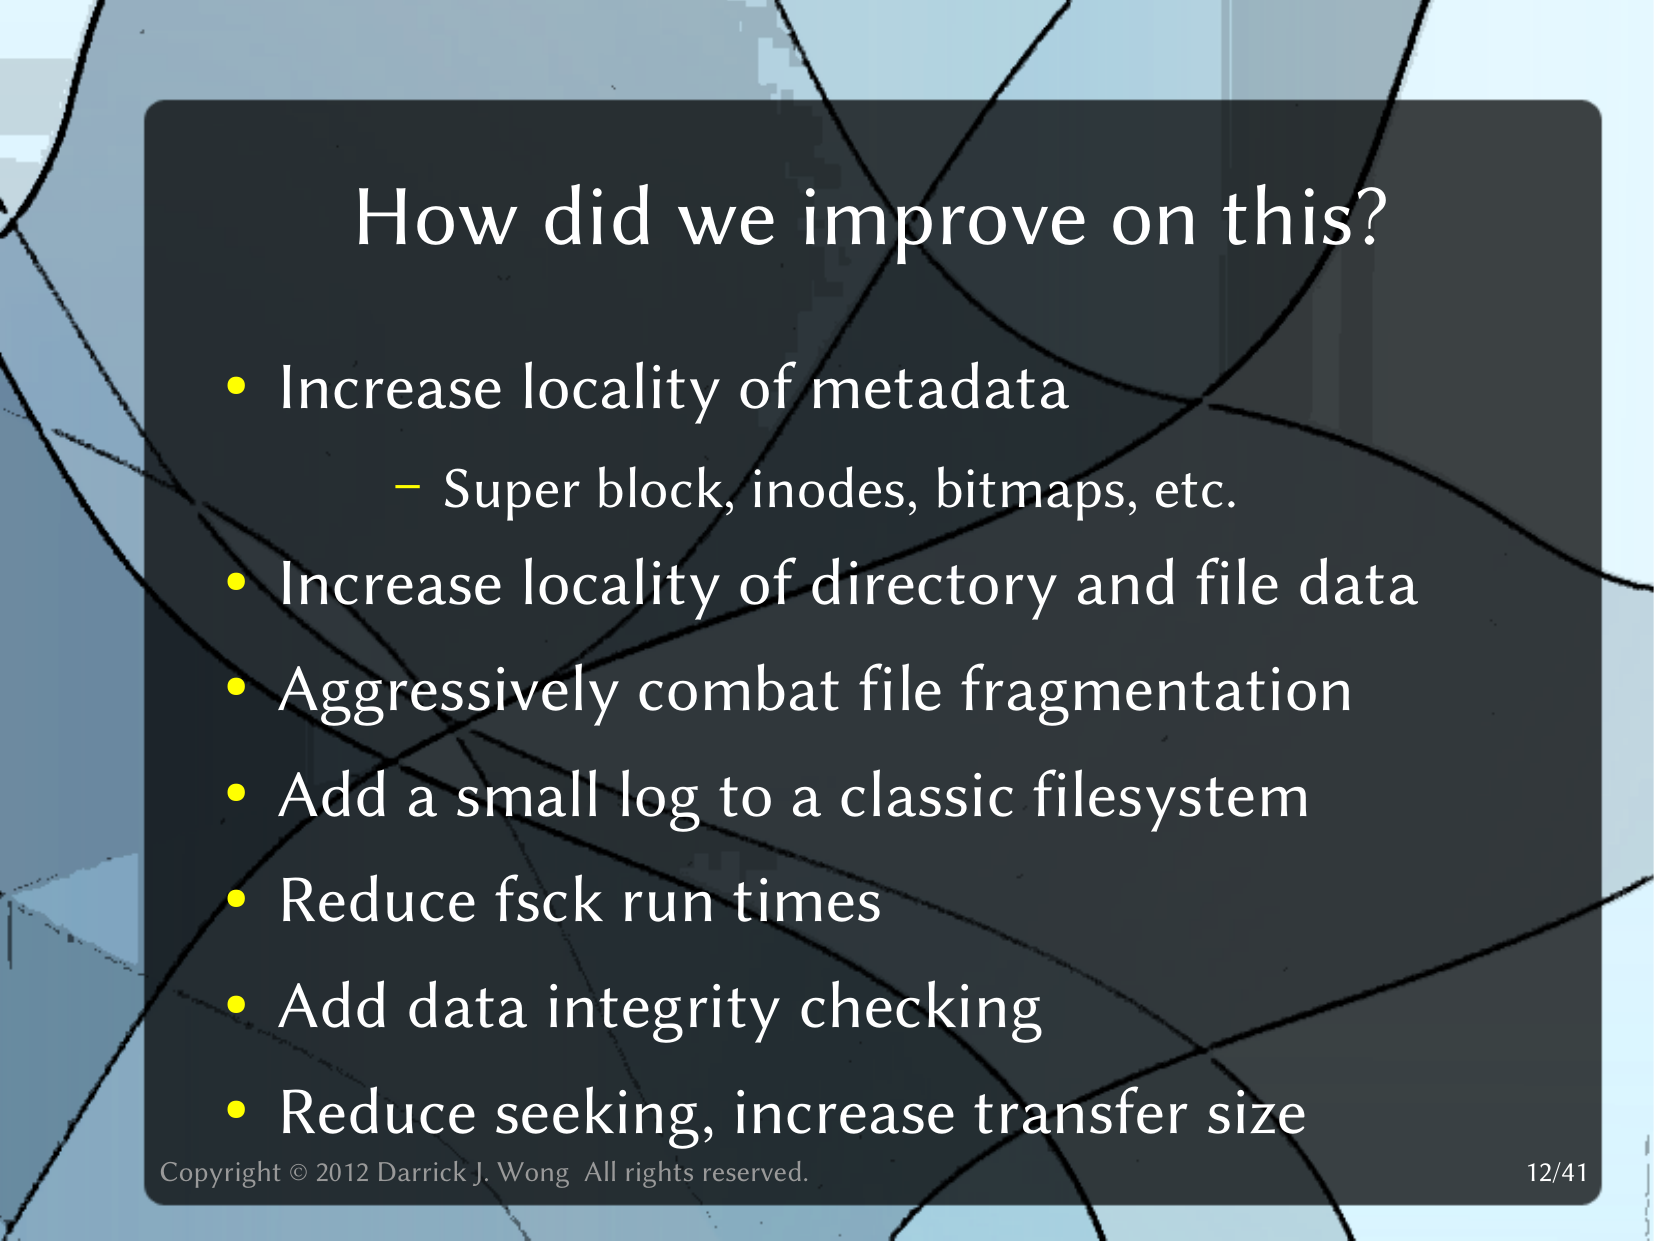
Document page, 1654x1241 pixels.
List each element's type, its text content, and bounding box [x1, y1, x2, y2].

title How did we improve on this? [159, 108, 1583, 325]
picture [0, 0, 1654, 1241]
list Increase locality of metadata Super block, inodes, bitmaps, etc. Increase locality of directory and file data Aggressively combat file fragmentation Add a small log to a classic filesystem Reduce fsck run times Add data integrity checking Reduce seeking, increase transfer size [206, 349, 1571, 1151]
